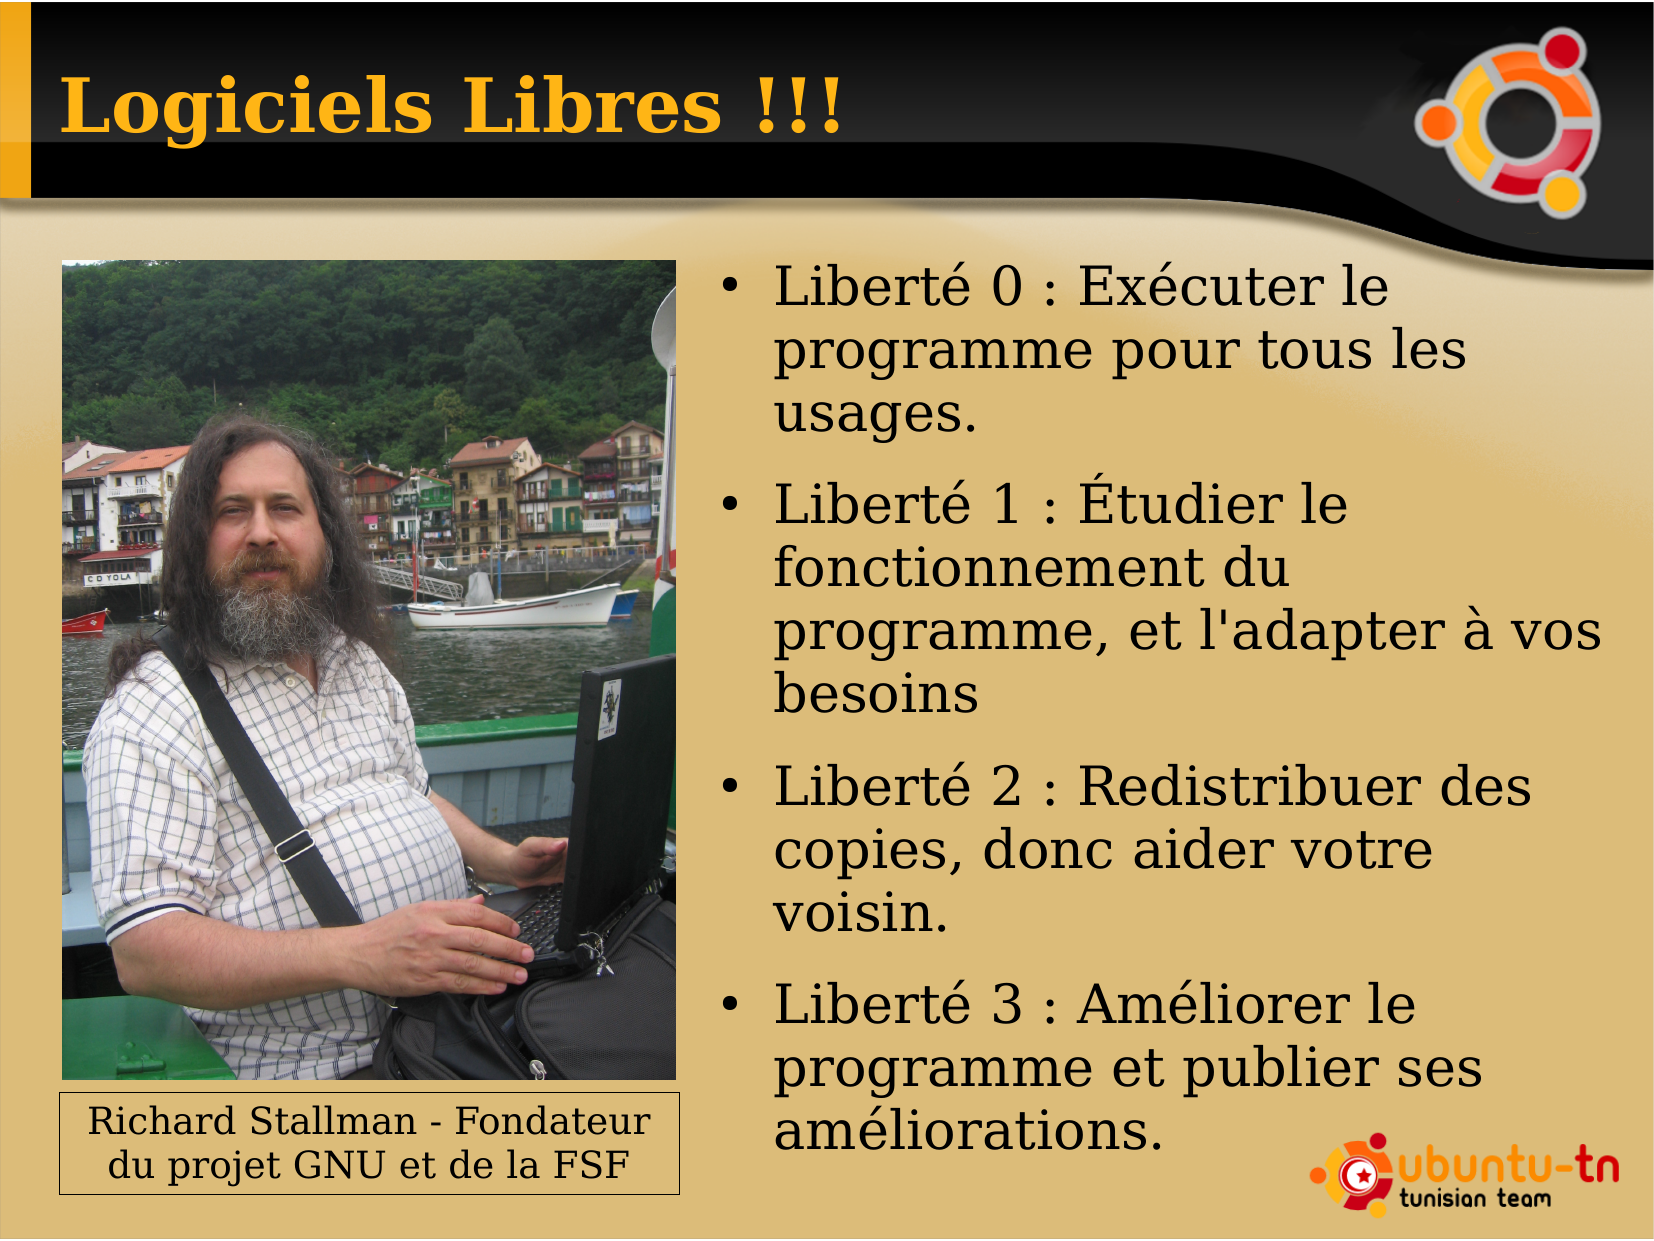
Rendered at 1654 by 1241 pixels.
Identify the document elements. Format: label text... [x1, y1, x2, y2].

list Liberté 0 : Exécuter le programme pour tous les usages. Liberté 1 : Étudier le fonctionnement du programme, et l'adapter à vos besoins Liberté 2 : Redistribuer des copies, donc aider votre voisin. Liberté 3 : Améliorer le programme et publier ses améliorations. [702, 254, 1619, 1205]
text_box Richard Stallman - Fondateur du projet GNU et de la FSF [59, 1092, 680, 1195]
picture [0, 0, 1654, 1241]
title Logiciels Libres !!! [59, 2, 1447, 210]
